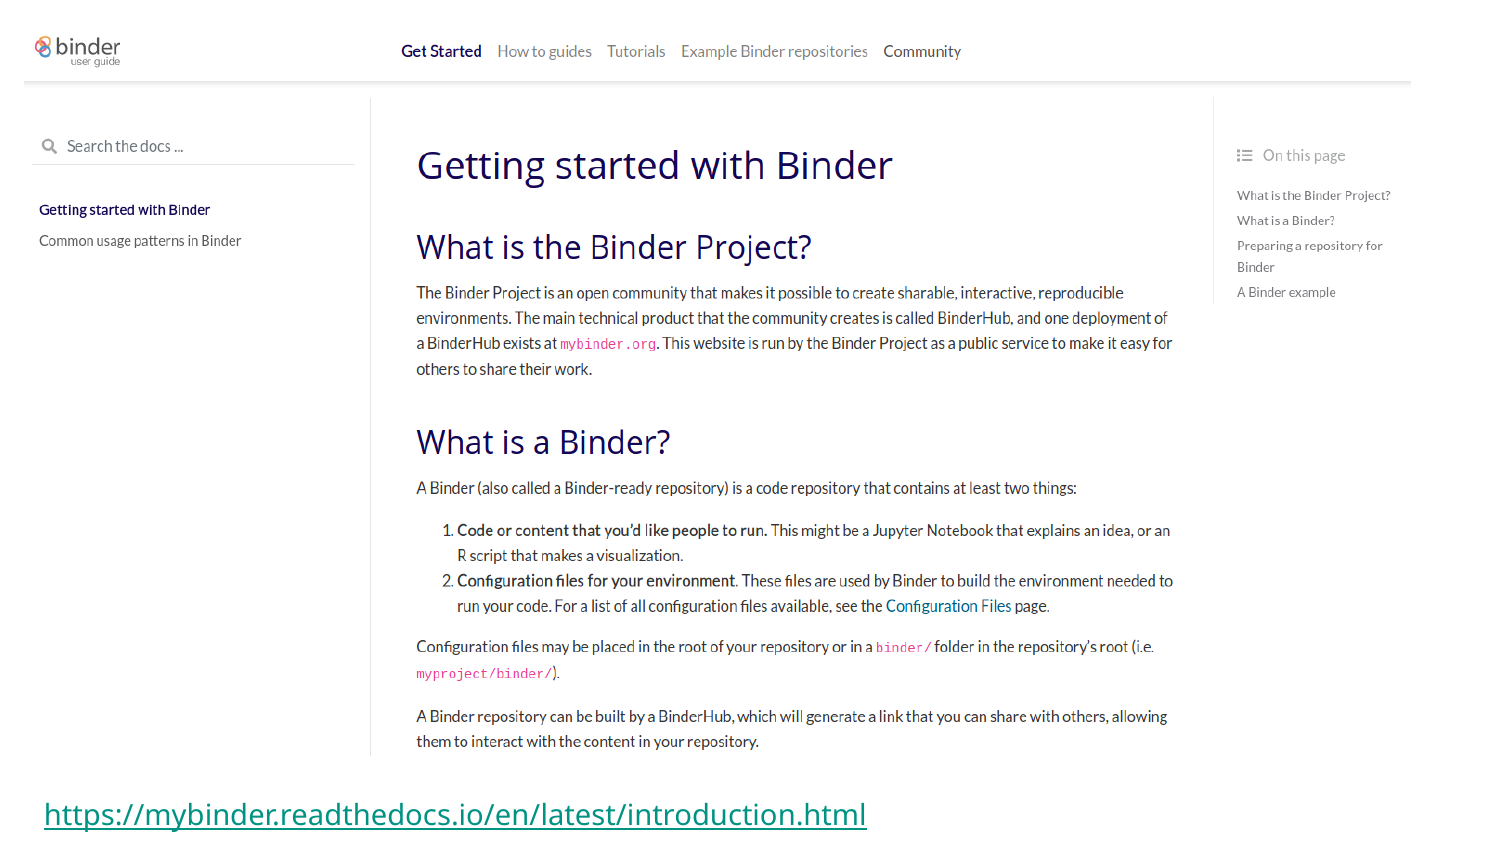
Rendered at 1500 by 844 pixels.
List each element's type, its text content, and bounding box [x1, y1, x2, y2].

picture [24, 24, 1411, 756]
text_box https://mybinder.readthedocs.io/en/latest/introduction.html [28, 781, 1464, 832]
